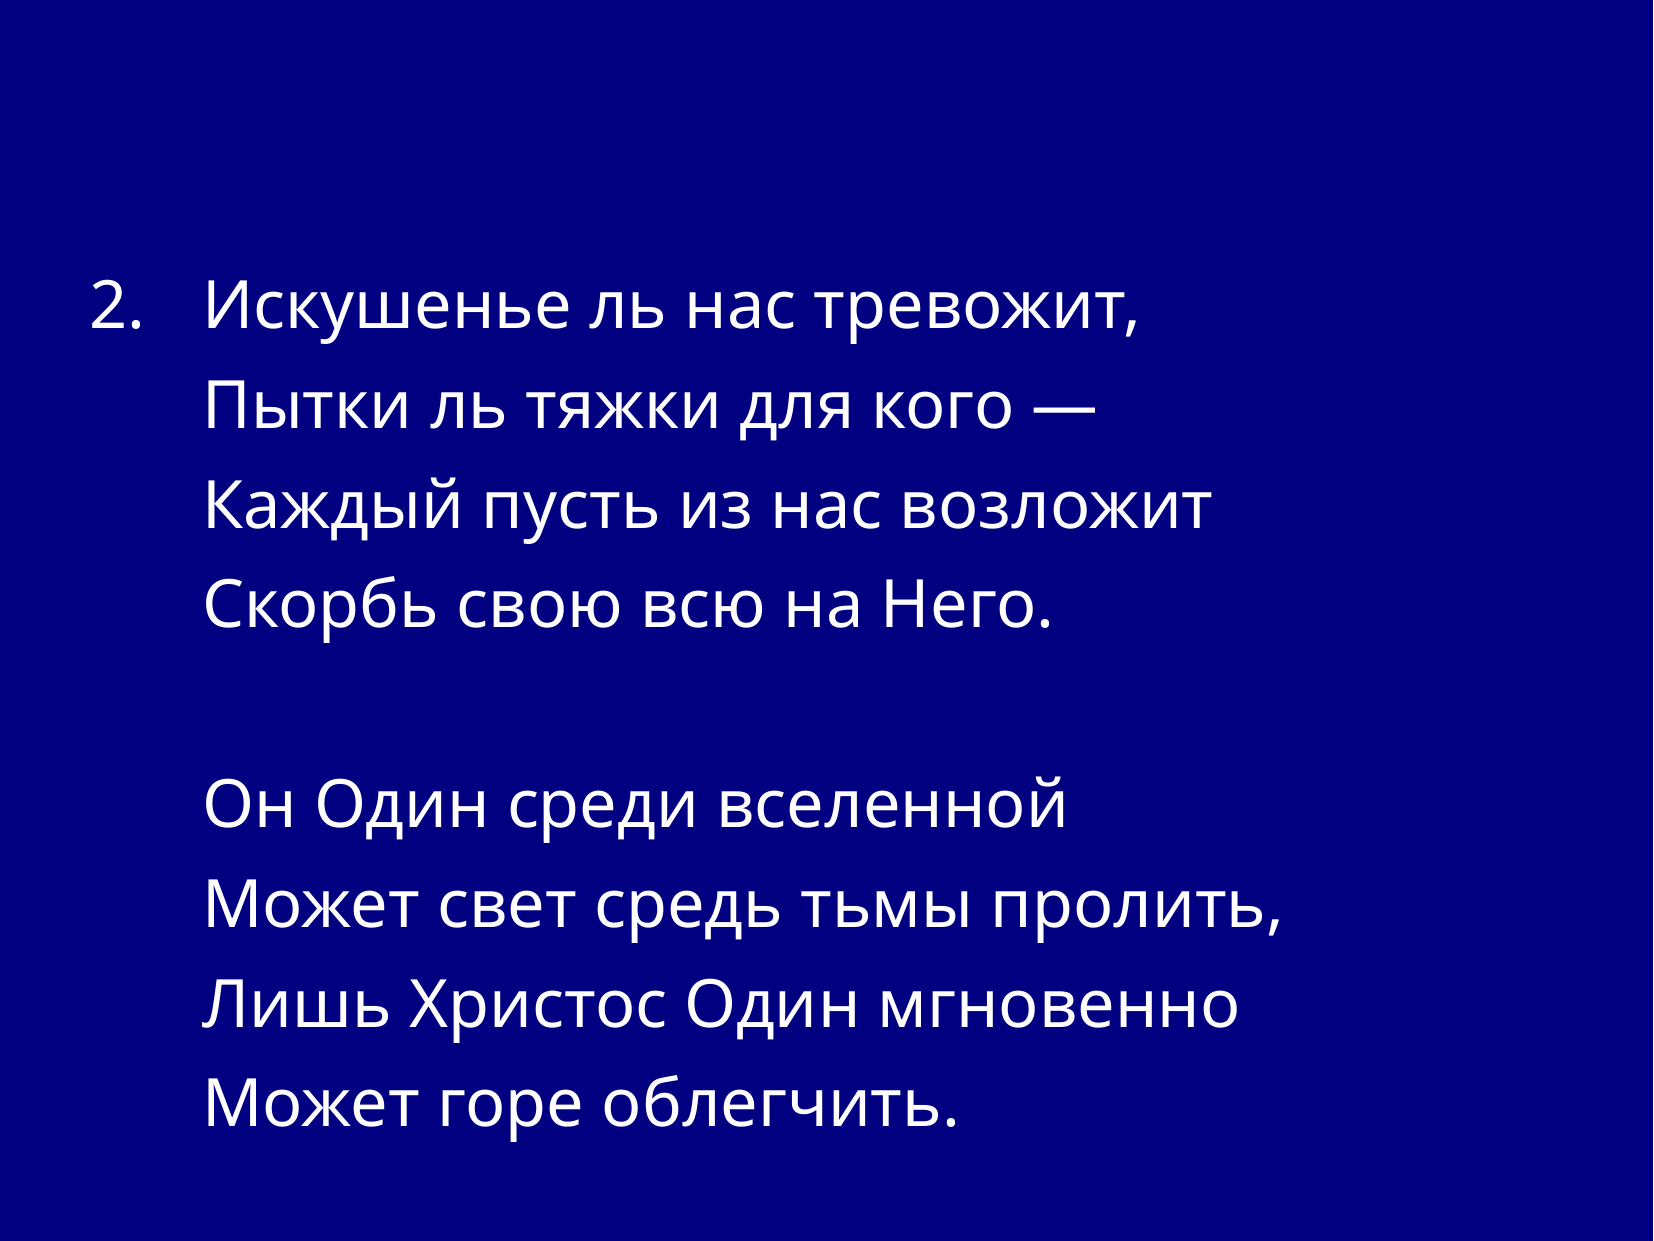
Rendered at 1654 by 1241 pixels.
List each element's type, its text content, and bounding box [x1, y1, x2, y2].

text_box 2. Искушенье ль нас тревожит, Пытки ль тяжки для кого — Каждый пусть из нас возложит Скорбь свою всю на Него. Он Один среди вселенной Может свет средь тьмы пролить, Лишь Христос Один мгновенно Может горе облегчить. [75, 150, 1576, 1163]
